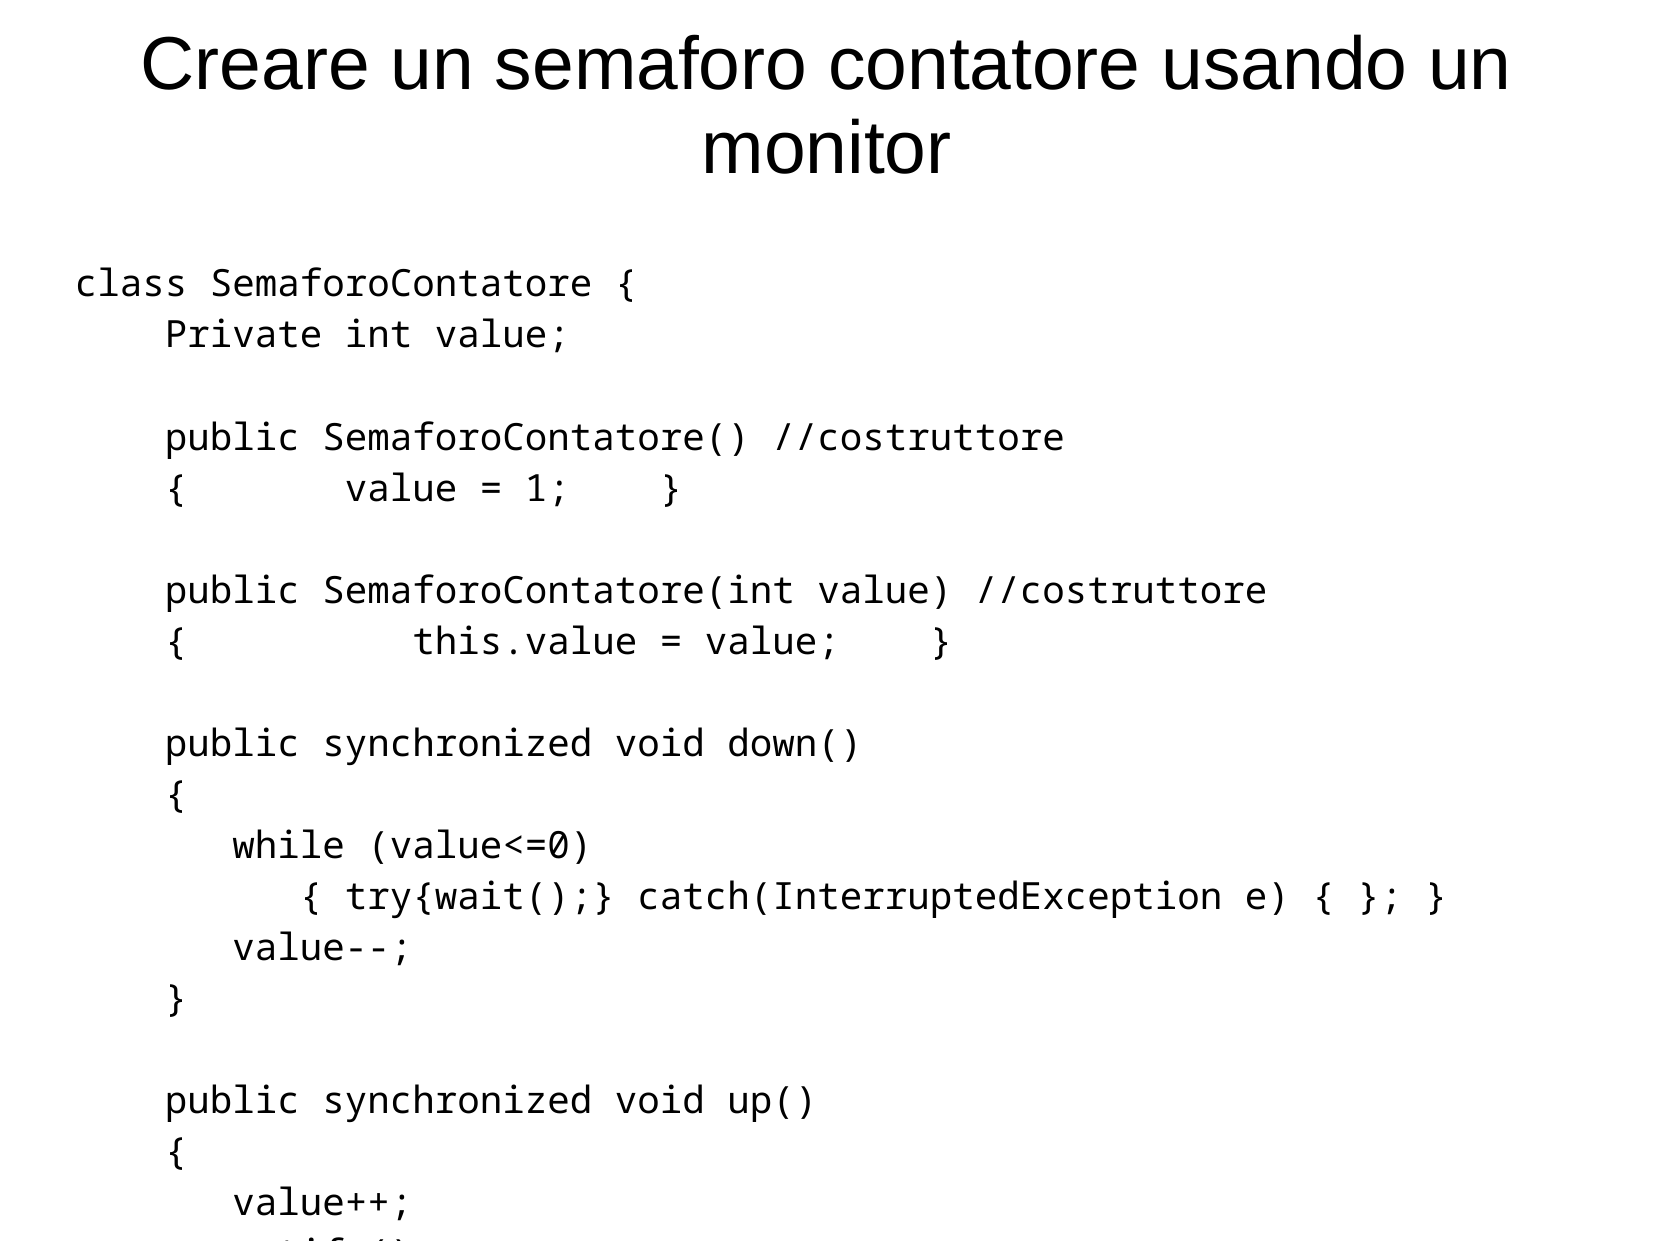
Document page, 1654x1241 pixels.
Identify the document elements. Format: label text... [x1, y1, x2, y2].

text_box class SemaforoContatore { Private int value; public SemaforoContatore() //costruttore { value = 1; } public SemaforoContatore(int value) //costruttore { this.value = value; } public synchronized void down() { while (value<=0) { try{wait();} catch(InterruptedException e) { }; } value--; } public synchronized void up() { value++; notify(); } } [60, 249, 1576, 1222]
title Creare un semaforo contatore usando un monitor [82, 2, 1571, 210]
